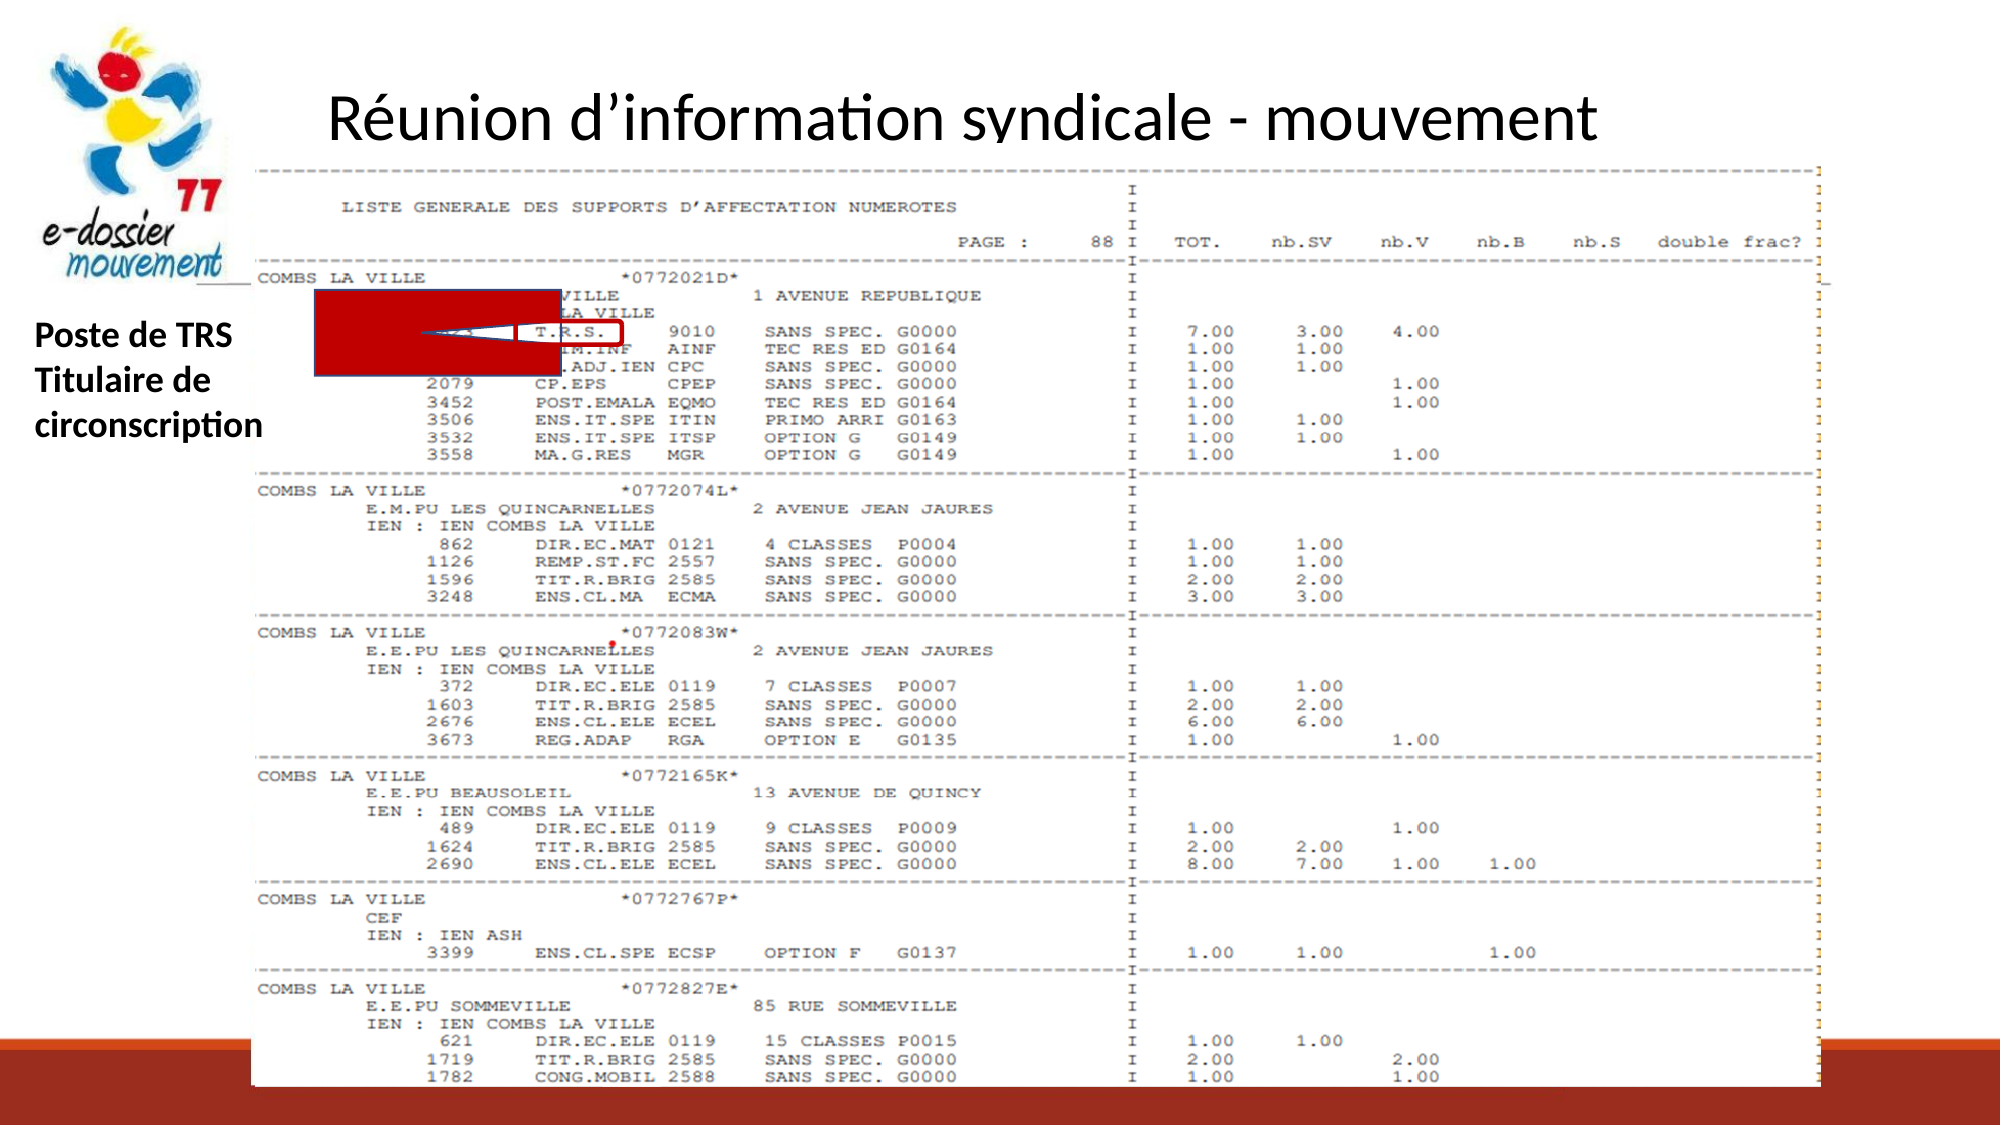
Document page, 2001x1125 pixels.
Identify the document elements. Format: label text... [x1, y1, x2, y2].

picture [431, 326, 513, 340]
picture [561, 324, 619, 342]
picture [255, 143, 1821, 1087]
picture [518, 324, 560, 342]
text_box Réunion d’information syndicale - mouvement 2020 [327, 55, 1710, 143]
text_box Poste de TRS Titulaire de circonscription [19, 302, 337, 453]
text_box [0, 0, 2000, 1125]
